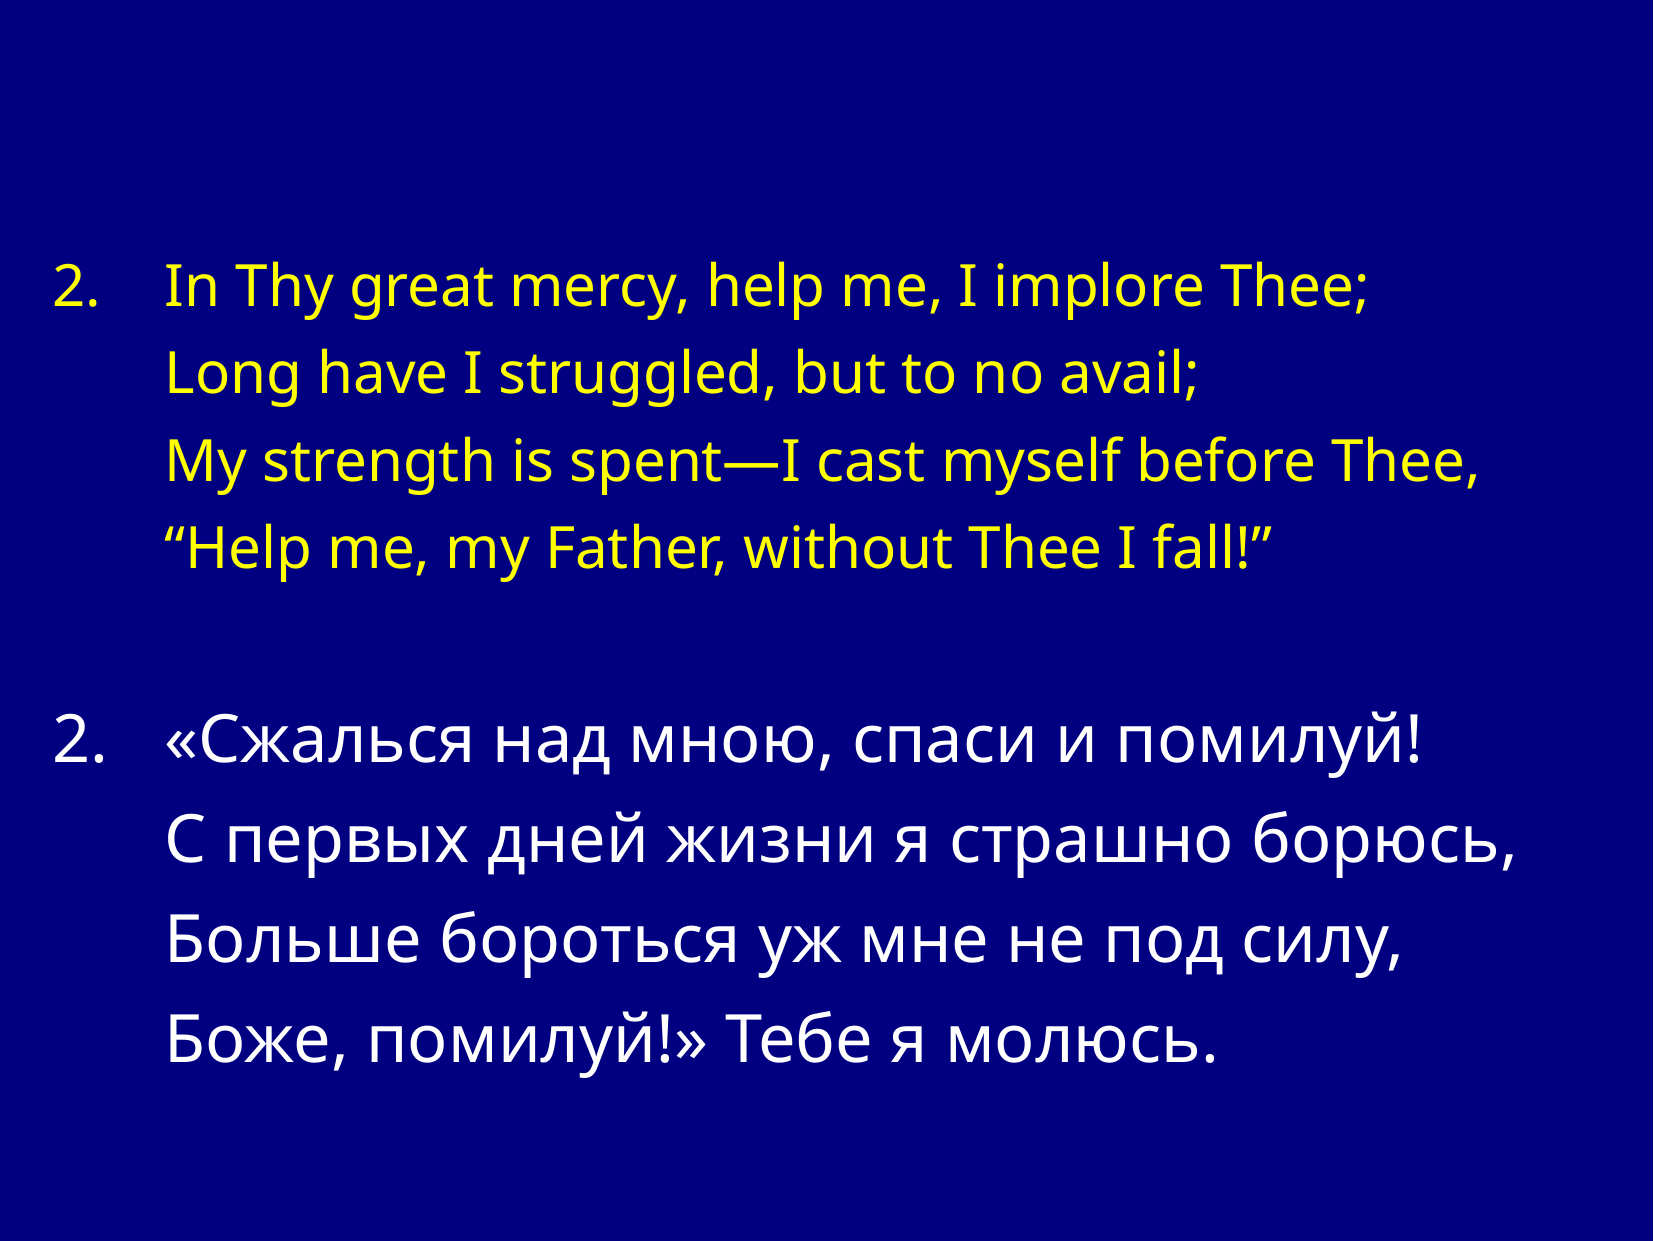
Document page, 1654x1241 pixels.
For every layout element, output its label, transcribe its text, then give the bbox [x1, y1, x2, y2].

text_box 2. In Thy great mercy, help me, I implore Thee; Long have I struggled, but to no avail; My strength is spent—I cast myself before Thee, “Help me, my Father, without Thee I fall!” [37, 150, 1653, 638]
text_box 2. «Сжалься над мною, спаси и помилуй! С первых дней жизни я страшно борюсь, Больше бороться уж мне не под силу, Боже, помилуй!» Тебе я молюсь. [37, 675, 1653, 1163]
